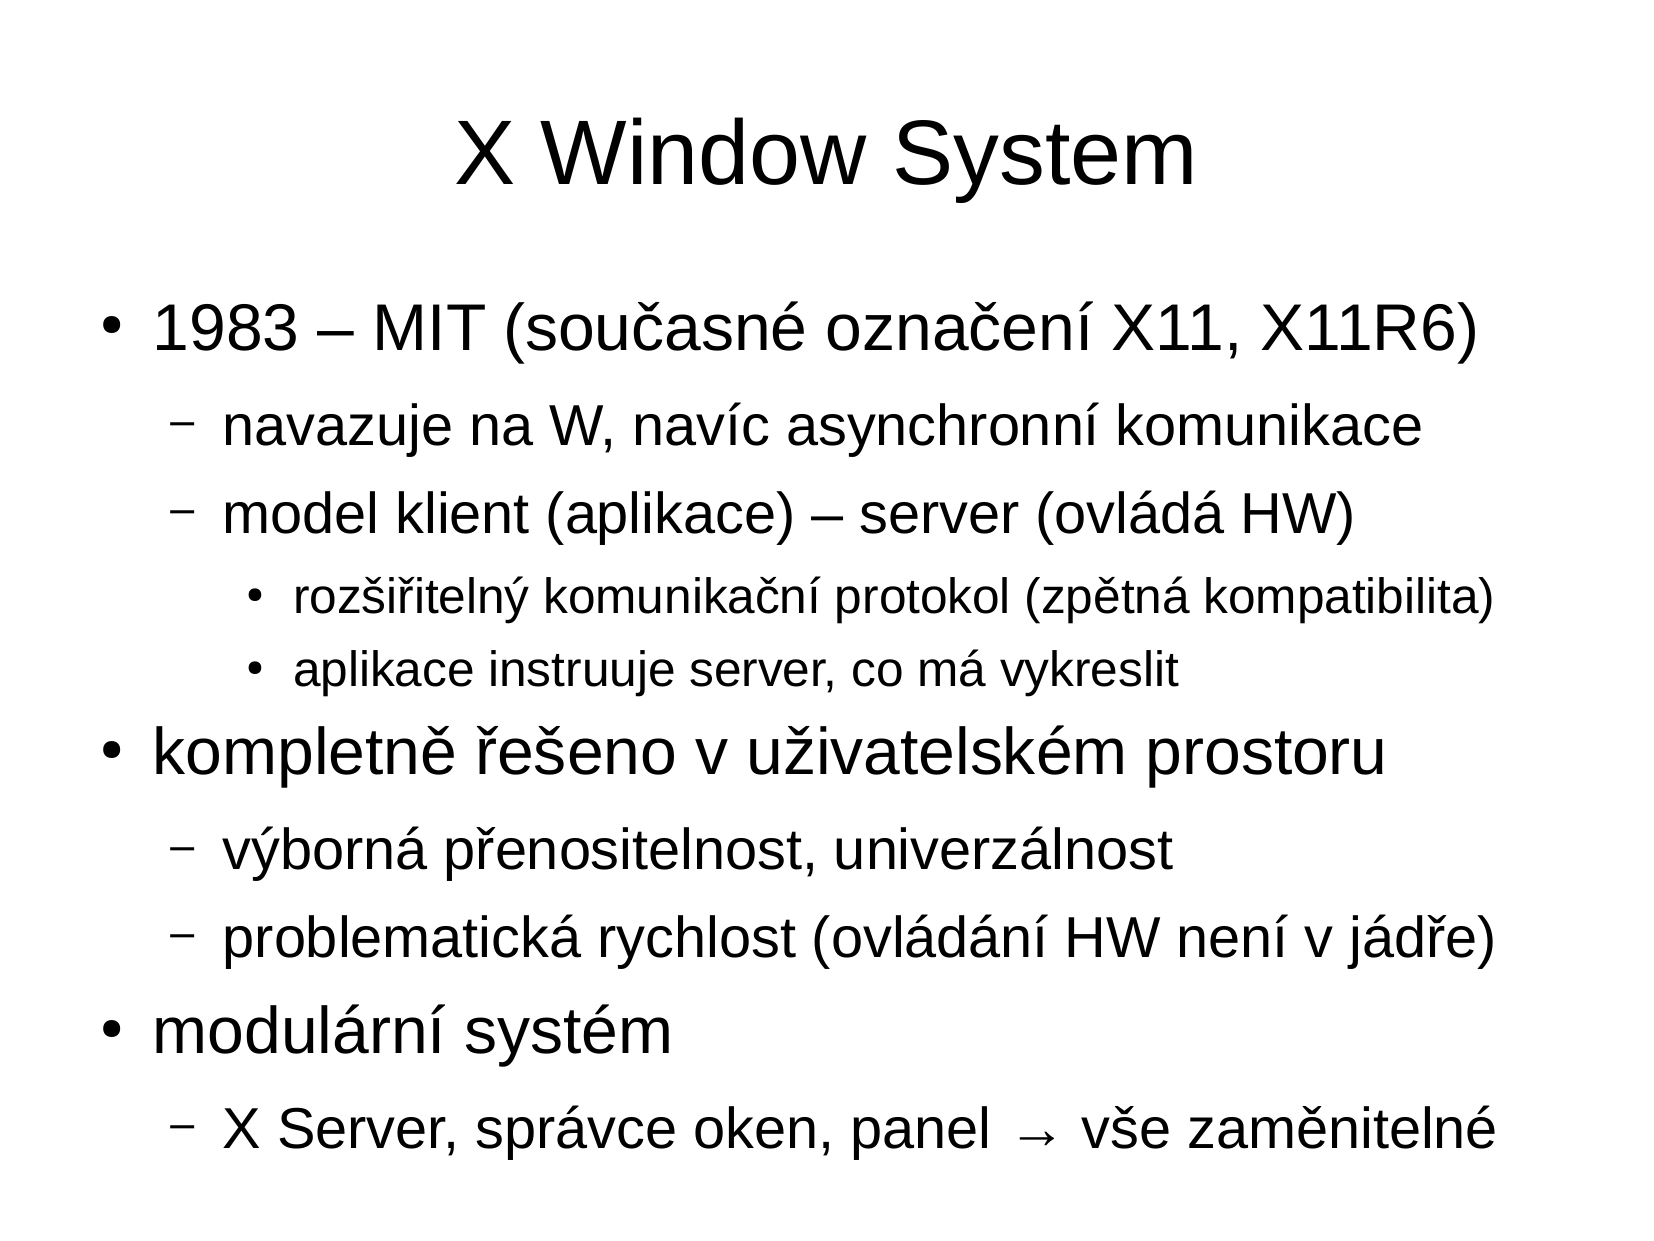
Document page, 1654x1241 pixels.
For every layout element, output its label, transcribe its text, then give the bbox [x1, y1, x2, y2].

title X Window System [82, 56, 1571, 250]
list 1983 – MIT (současné označení X11, X11R6) navazuje na W, navíc asynchronní komunikace model klient (aplikace) – server (ovládá HW) rozšiřitelný komunikační protokol (zpětná kompatibilita) aplikace instruuje server, co má vykreslit kompletně řešeno v uživatelském prostoru výborná přenositelnost, univerzálnost problematická rychlost (ovládání HW není v jádře) modulární systém X Server, správce oken, panel → vše zaměnitelné [82, 290, 1571, 1169]
